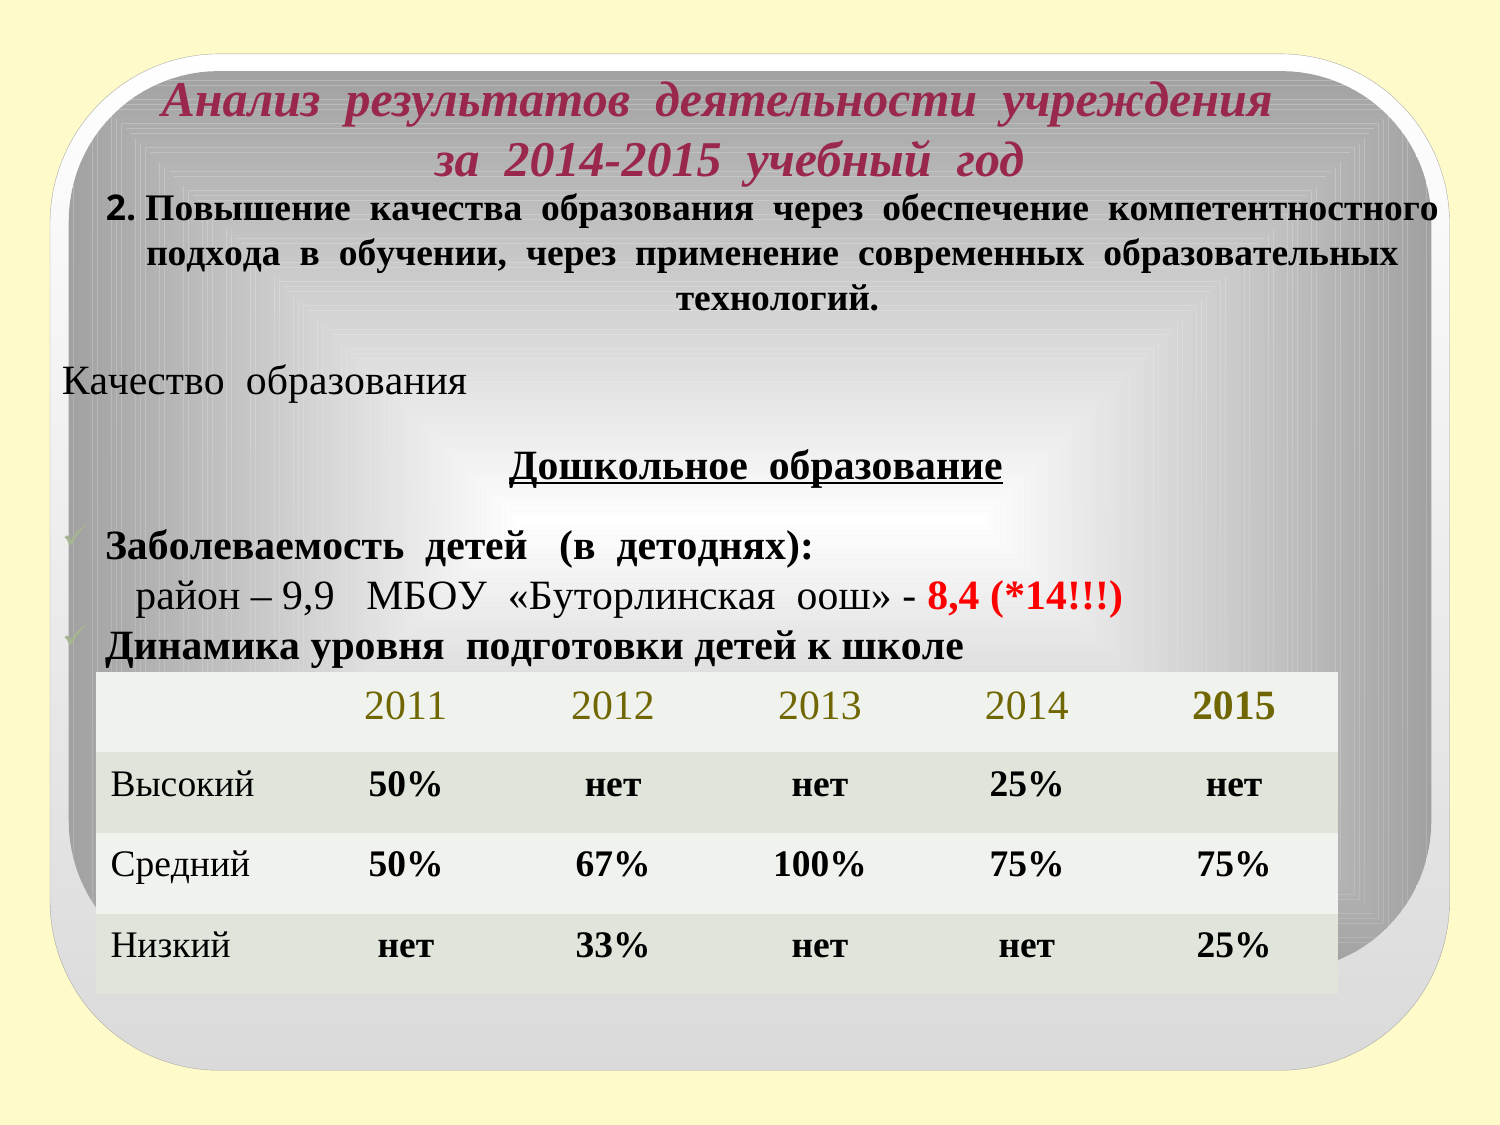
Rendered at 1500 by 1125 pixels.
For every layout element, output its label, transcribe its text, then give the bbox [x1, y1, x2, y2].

table_cell нет [924, 914, 1130, 994]
table_cell 67% [510, 833, 717, 914]
table_cell Средний [96, 833, 303, 914]
title Анализ результатов деятельности учреждения за 2014-2015 учебный год [117, 58, 1343, 175]
table_header 2013 [717, 672, 924, 752]
table_cell нет [717, 914, 924, 994]
table_cell нет [1130, 752, 1338, 833]
table_cell 75% [924, 833, 1130, 914]
text_box 2. Повышение качества образования через обеспечение компетентностного подхода в обучении, через применение современных образовательных технологий. Качество образования Дошкольное образование Заболеваемость детей (в детоднях): район – 9,9 МБОУ «Буторлинская оош» - 8,4 (*14!!!) Динамика уровня подготовки детей к школе [46, 175, 1465, 1090]
table_cell 50% [303, 833, 510, 914]
table_header [96, 672, 303, 752]
table_cell нет [717, 752, 924, 833]
table_cell 75% [1130, 833, 1338, 914]
table_cell нет [303, 914, 510, 994]
table_header 2014 [924, 672, 1130, 752]
table_cell нет [510, 752, 717, 833]
table_header 2012 [510, 672, 717, 752]
table_cell 50% [303, 752, 510, 833]
table_header 2015 [1130, 672, 1338, 752]
table_header 2011 [303, 672, 510, 752]
table_cell 33% [510, 914, 717, 994]
table_cell Высокий [96, 752, 303, 833]
table_cell Низкий [96, 914, 303, 994]
table_cell 25% [924, 752, 1130, 833]
table_cell 100% [717, 833, 924, 914]
table_cell 25% [1130, 914, 1338, 994]
